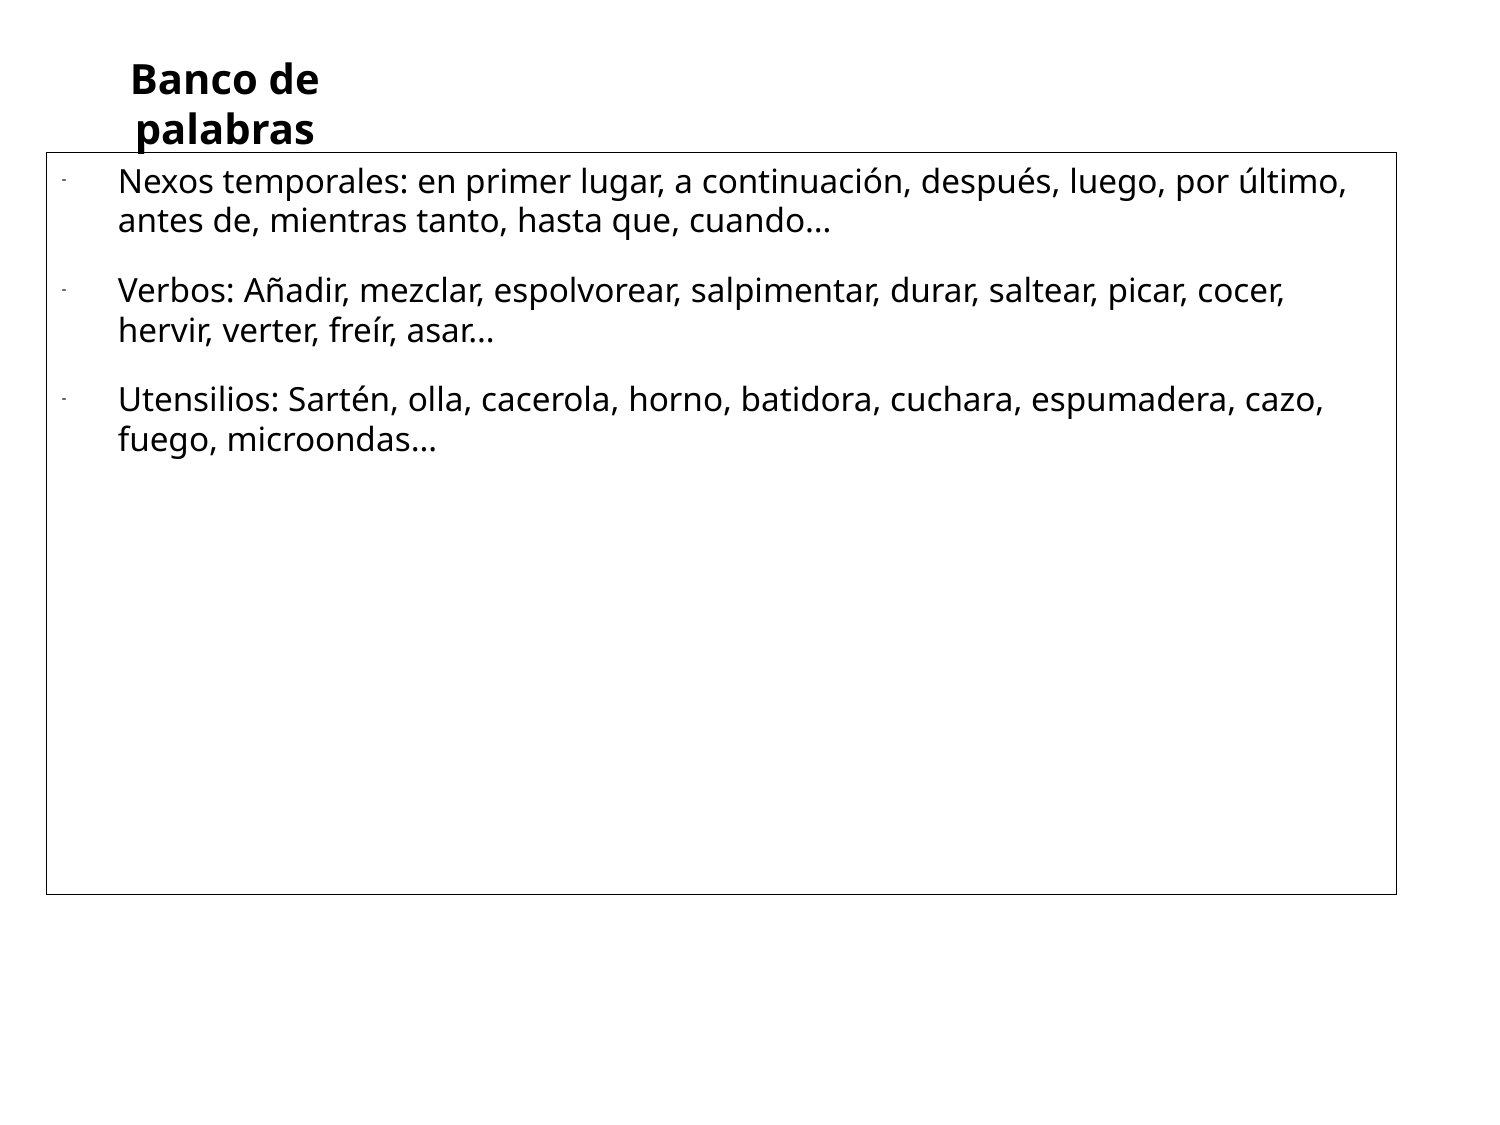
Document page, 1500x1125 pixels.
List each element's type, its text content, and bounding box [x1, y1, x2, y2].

title Banco de palabras [75, 45, 375, 152]
list Nexos temporales: en primer lugar, a continuación, después, luego, por último, antes de, mientras tanto, hasta que, cuando… Verbos: Añadir, mezclar, espolvorear, salpimentar, durar, saltear, picar, cocer, hervir, verter, freír, asar… Utensilios: Sartén, olla, cacerola, horno, batidora, cuchara, espumadera, cazo, fuego, microondas… [46, 152, 1397, 895]
